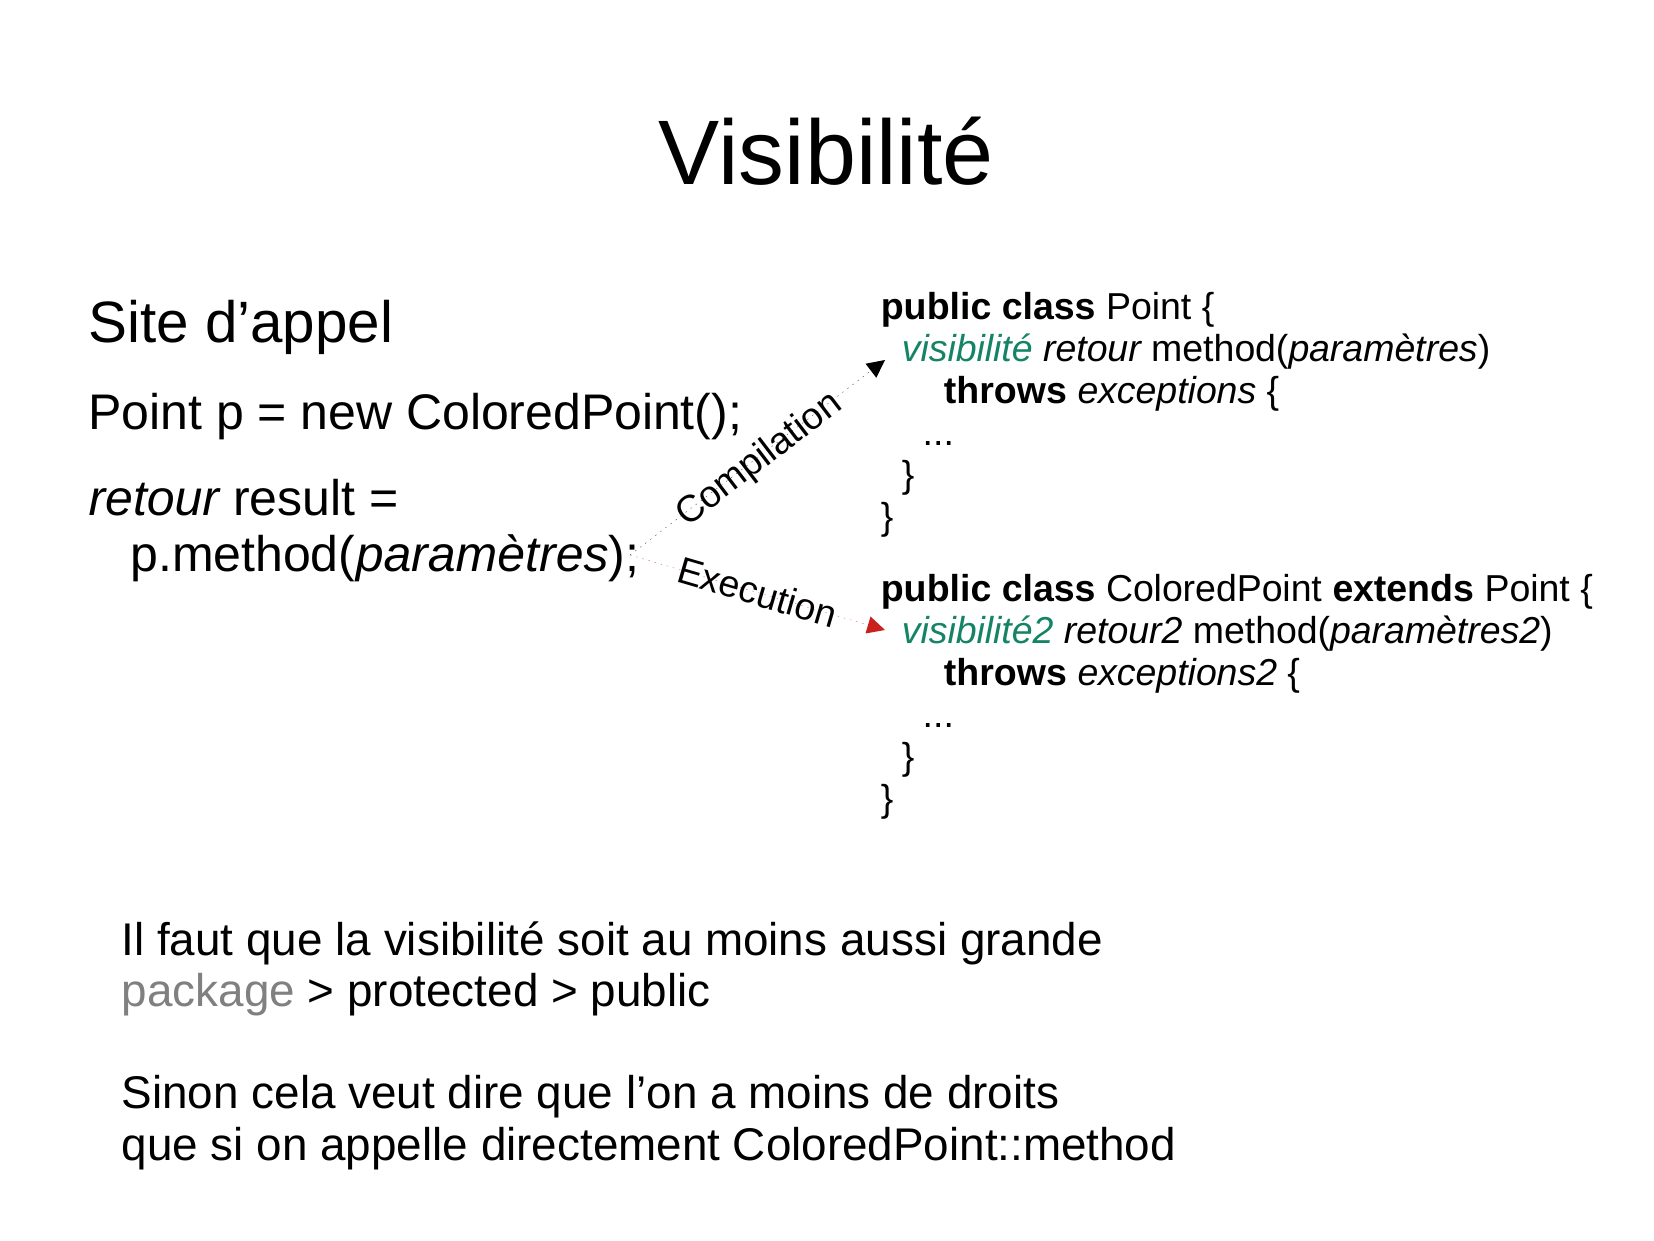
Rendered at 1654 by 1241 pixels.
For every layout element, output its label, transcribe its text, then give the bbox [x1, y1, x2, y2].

list Site d’appel Point p = new ColoredPoint(); retour result = p.method(paramètres); [17, 290, 761, 1010]
list public class Point { visibilité retour method(paramètres) throws exceptions { ... } } public class ColoredPoint extends Point { visibilité2 retour2 method(paramètres2) throws exceptions2 { ... } } [810, 285, 1606, 871]
text_box Il faut que la visibilité soit au moins aussi grande package > protected > public Sinon cela veut dire que l’on a moins de droits que si on appelle directement ColoredPoint::method [106, 906, 1192, 1178]
title Visibilité [82, 49, 1571, 257]
